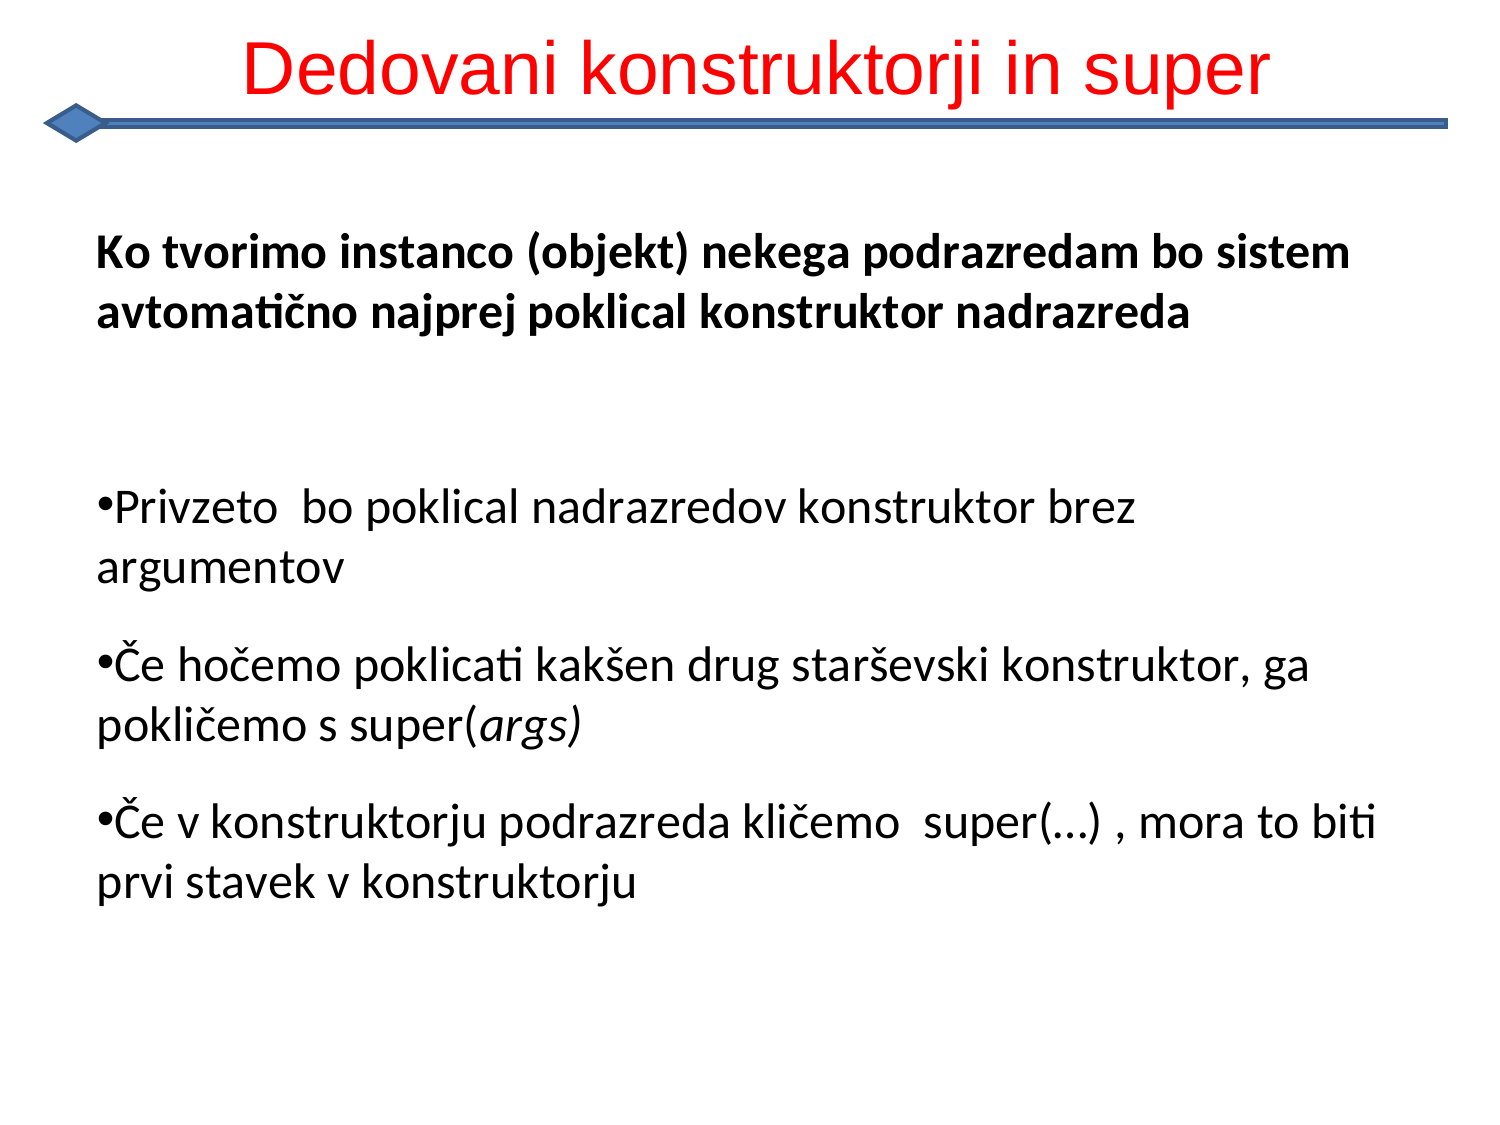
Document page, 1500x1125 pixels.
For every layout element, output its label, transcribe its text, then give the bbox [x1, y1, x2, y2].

text_box Ko tvorimo instanco (objekt) nekega podrazredam bo sistem avtomatično najprej poklical konstruktor nadrazreda Privzeto bo poklical nadrazredov konstruktor brez argumentov Če hočemo poklicati kakšen drug starševski konstruktor, ga pokličemo s super(args) Če v konstruktorju podrazreda kličemo super(…) , mora to biti prvi stavek v konstruktorju [82, 210, 1407, 1014]
title Dedovani konstruktorji in super [82, 0, 1433, 129]
